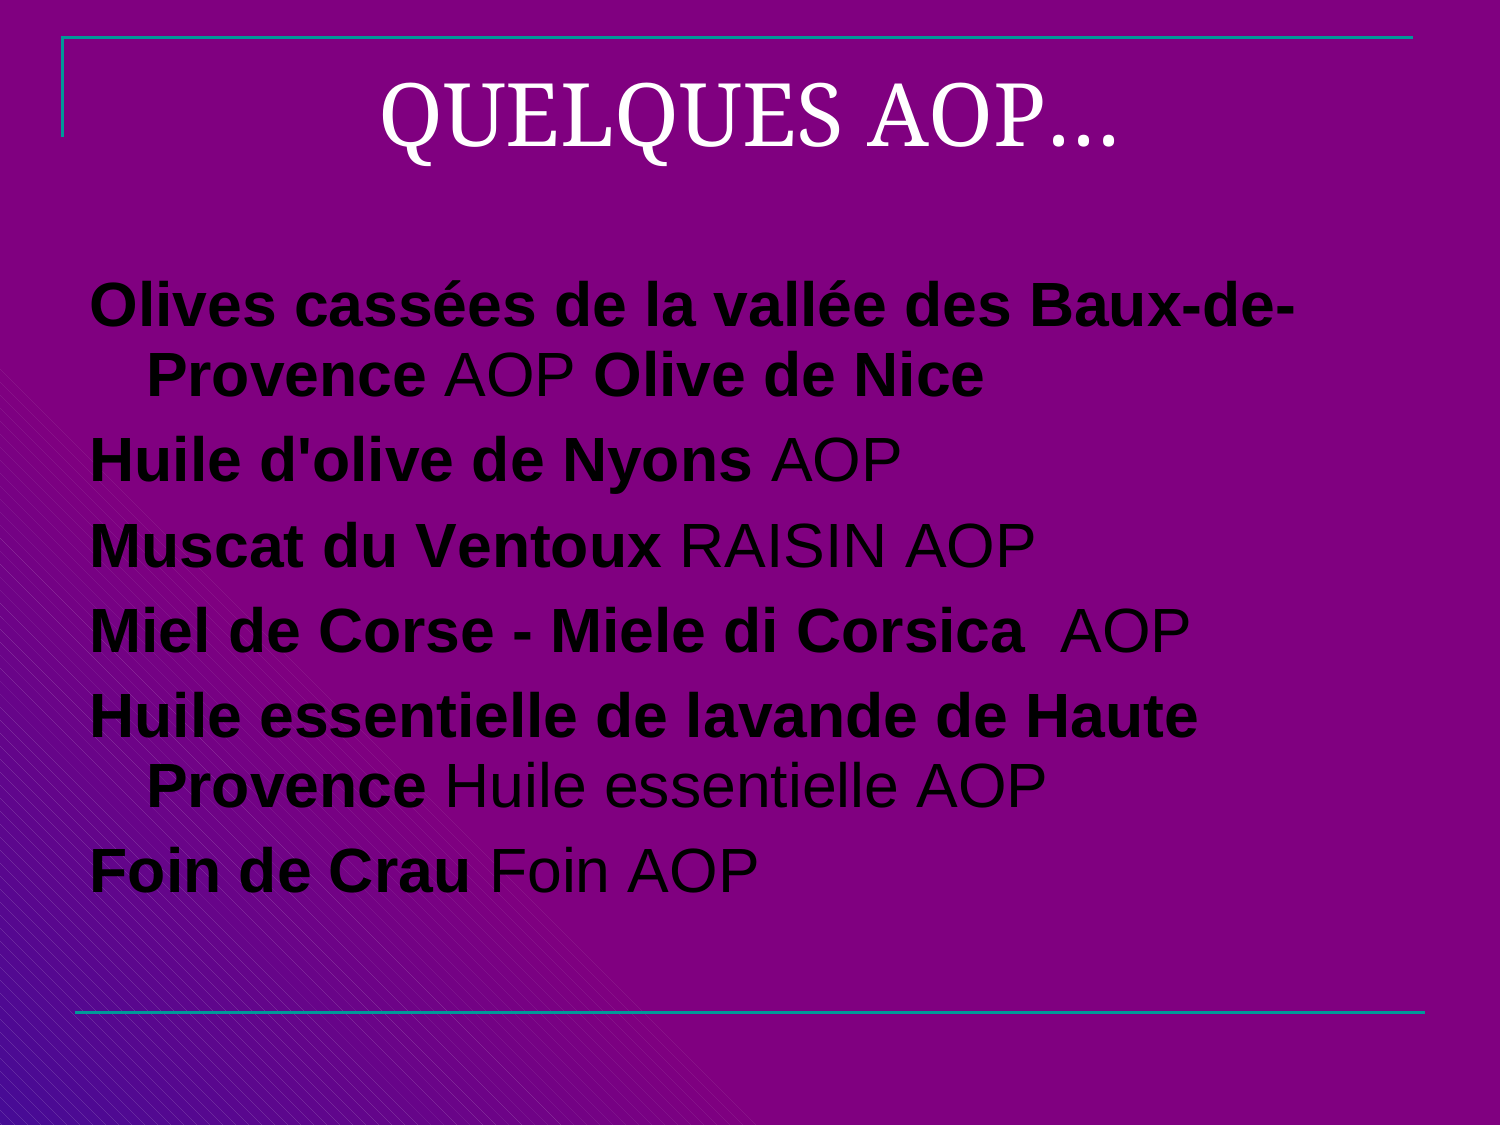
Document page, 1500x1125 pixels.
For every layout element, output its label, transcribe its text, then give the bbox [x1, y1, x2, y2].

title QUELQUES AOP… [75, 45, 1426, 233]
list Olives cassées de la vallée des Baux-de-Provence AOP Olive de Nice Huile d'olive de Nyons AOP Muscat du Ventoux RAISIN AOP Miel de Corse - Miele di Corsica AOP Huile essentielle de lavande de Haute Provence Huile essentielle AOP Foin de Crau Foin AOP [75, 262, 1426, 1125]
